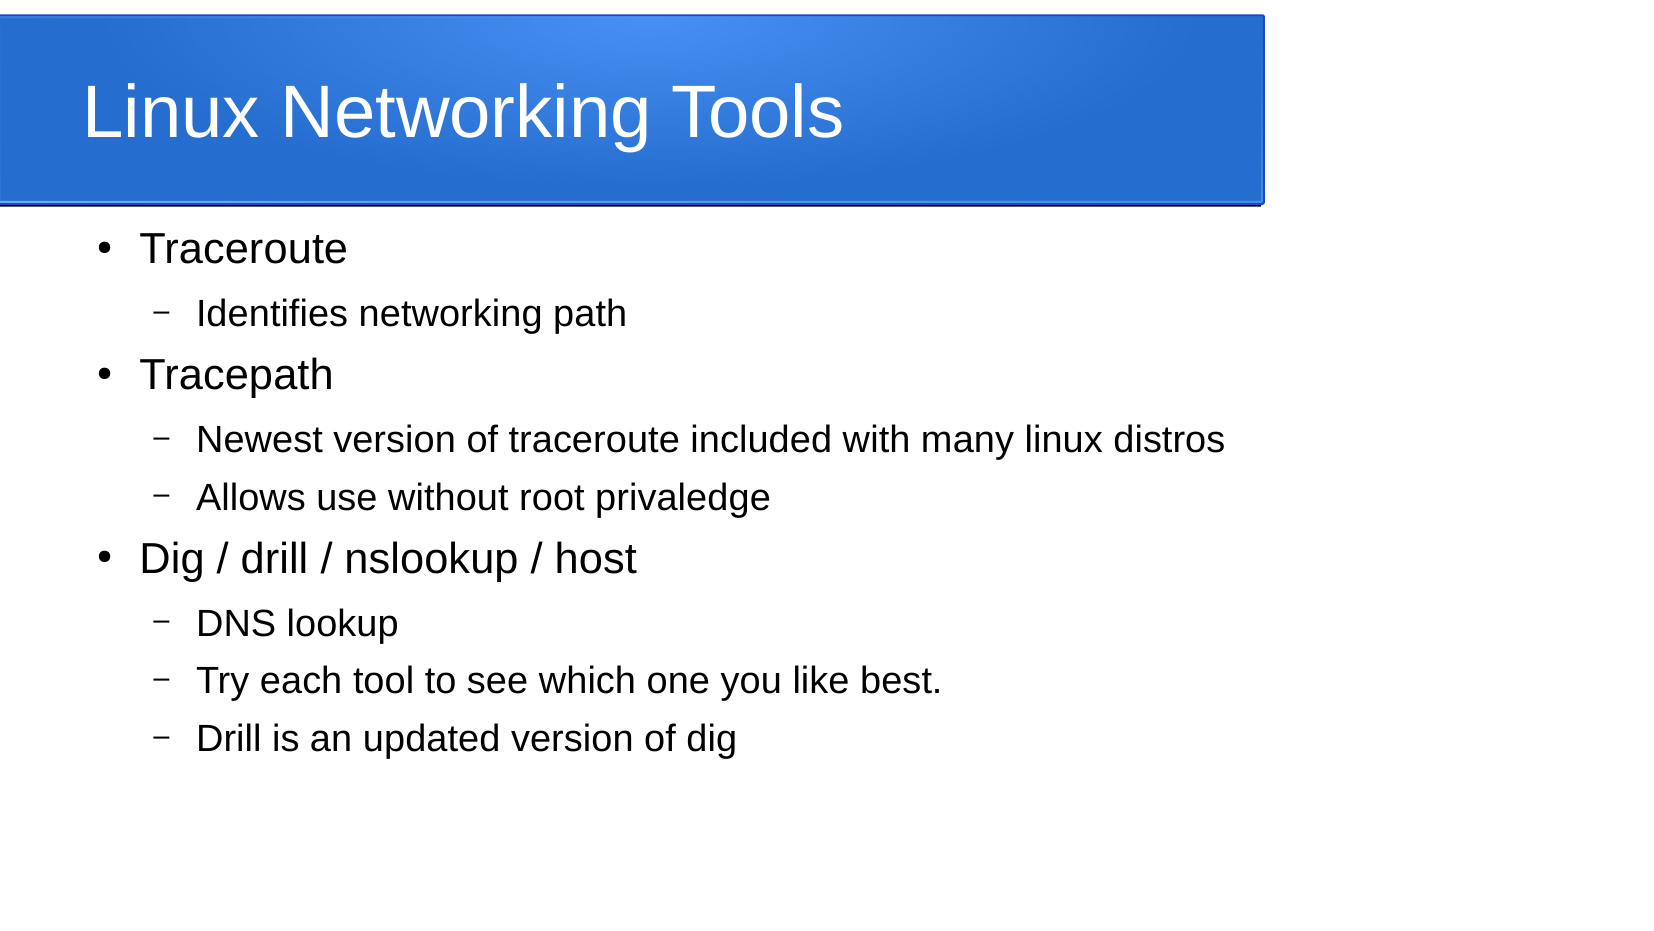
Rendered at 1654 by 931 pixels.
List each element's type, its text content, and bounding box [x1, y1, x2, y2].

list Traceroute Identifies networking path Tracepath Newest version of traceroute included with many linux distros Allows use without root privaledge Dig / drill / nslookup / host DNS lookup Try each tool to see which one you like best. Drill is an updated version of dig [82, 224, 1571, 764]
title Linux Networking Tools [82, 35, 1235, 189]
